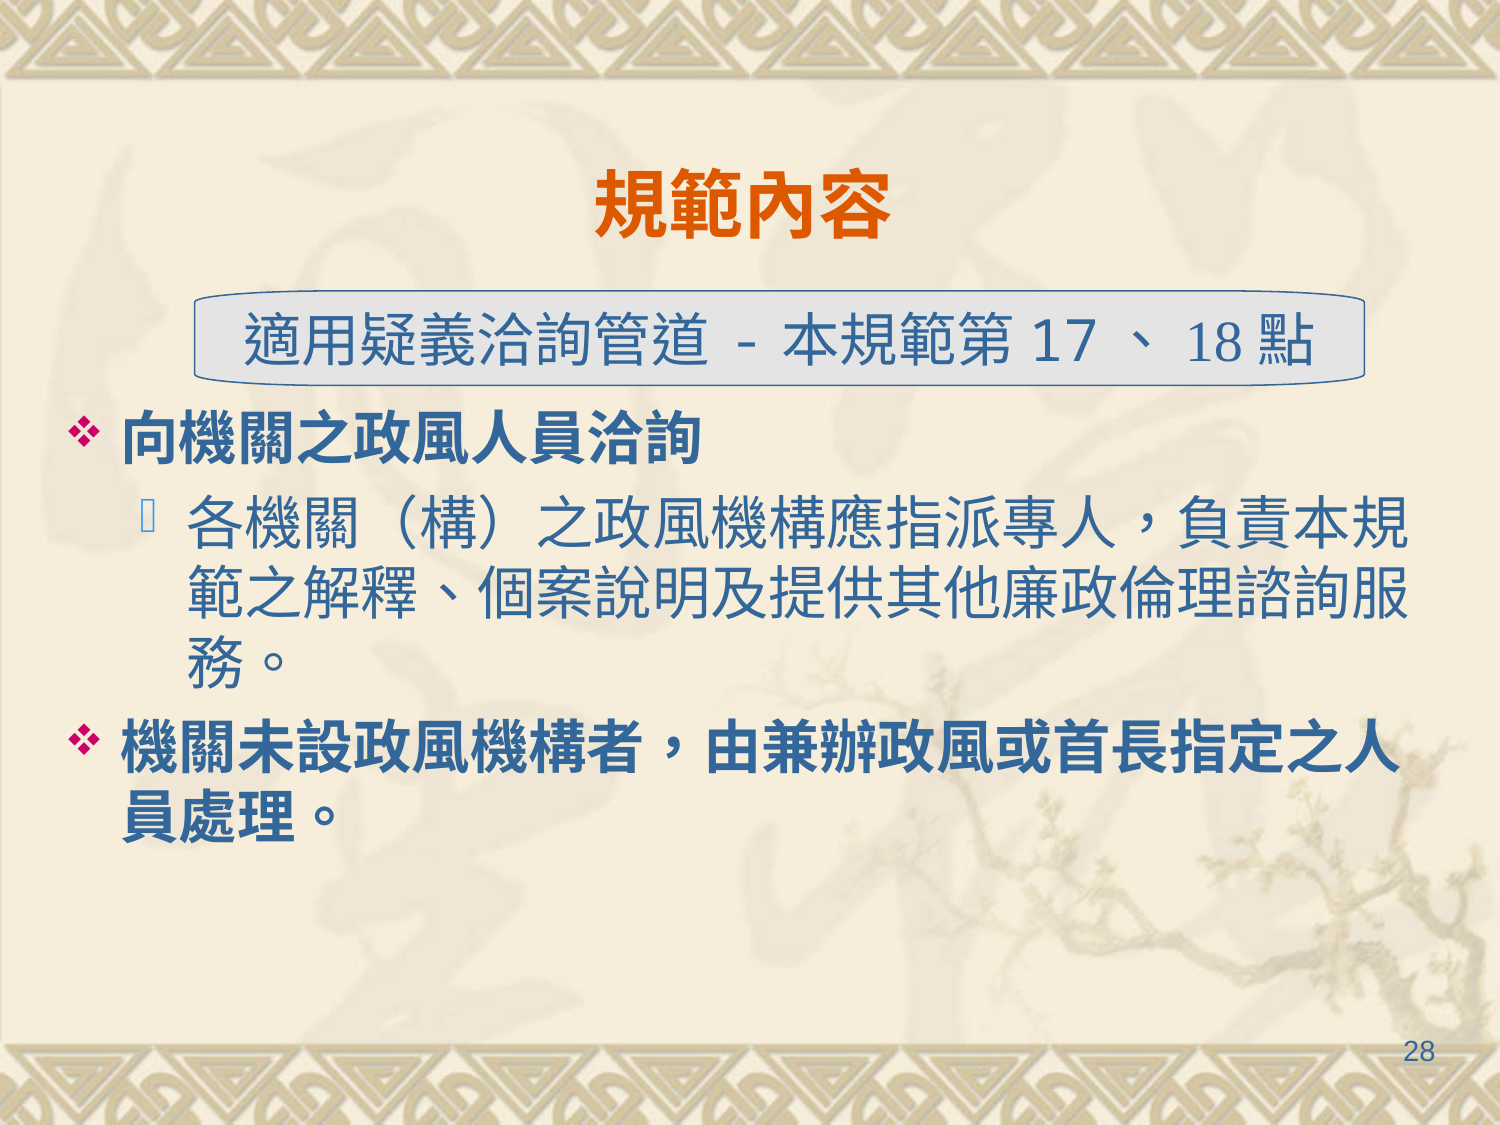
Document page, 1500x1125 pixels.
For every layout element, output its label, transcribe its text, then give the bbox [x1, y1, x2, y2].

title 規範內容 [549, 137, 939, 268]
list 向機關之政風人員洽詢 各機關（構）之政風機構應指派專人，負責本規範之解釋、個案說明及提供其他廉政倫理諮詢服務。 機關未設政風機構者，由兼辦政風或首長指定之人員處理。 [49, 394, 1451, 1001]
text_box 適用疑義洽詢管道 -本規範第17、18點 [194, 290, 1365, 386]
text_box <編號> [1074, 1024, 1451, 1103]
picture [0, 0, 1500, 1125]
